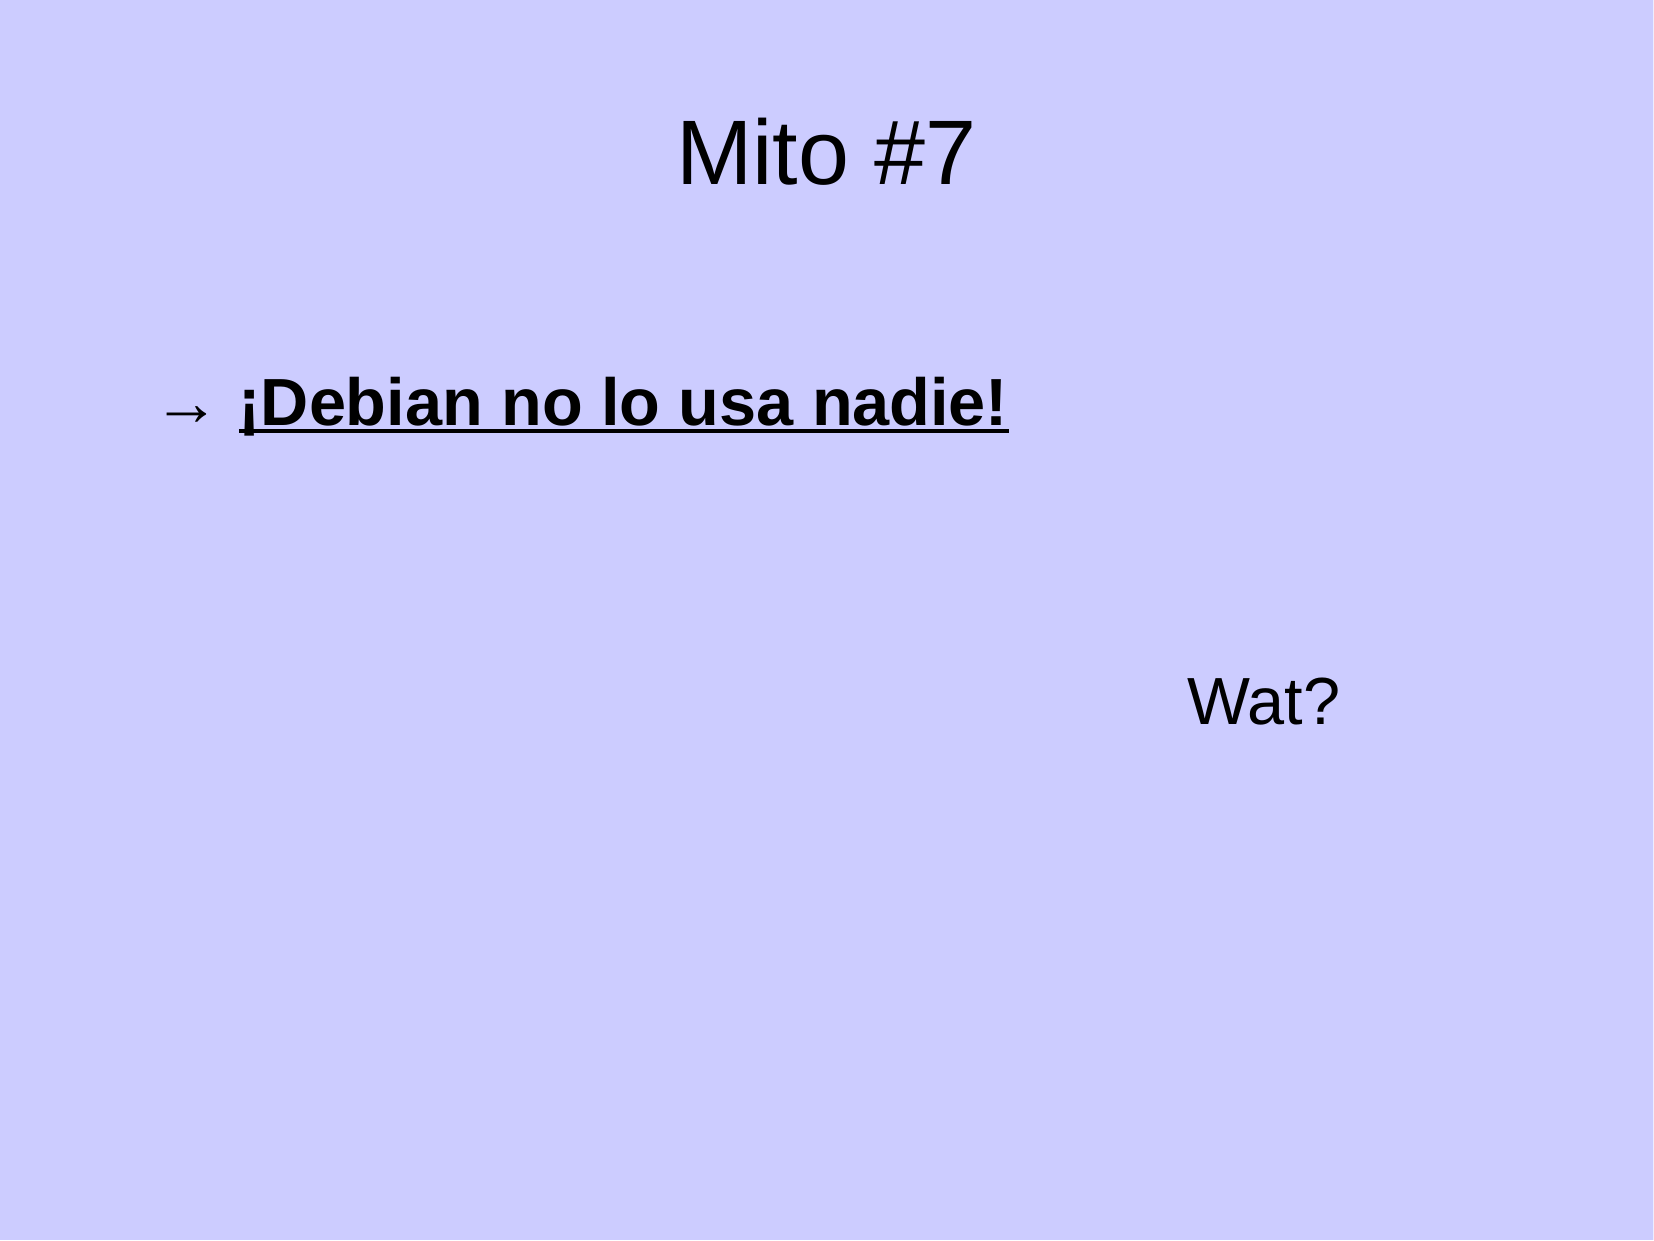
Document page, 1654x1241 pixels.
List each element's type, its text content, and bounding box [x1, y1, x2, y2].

title Mito #7 [82, 49, 1571, 257]
list → ¡Debian no lo usa nadie! Wat? [82, 290, 1571, 1010]
